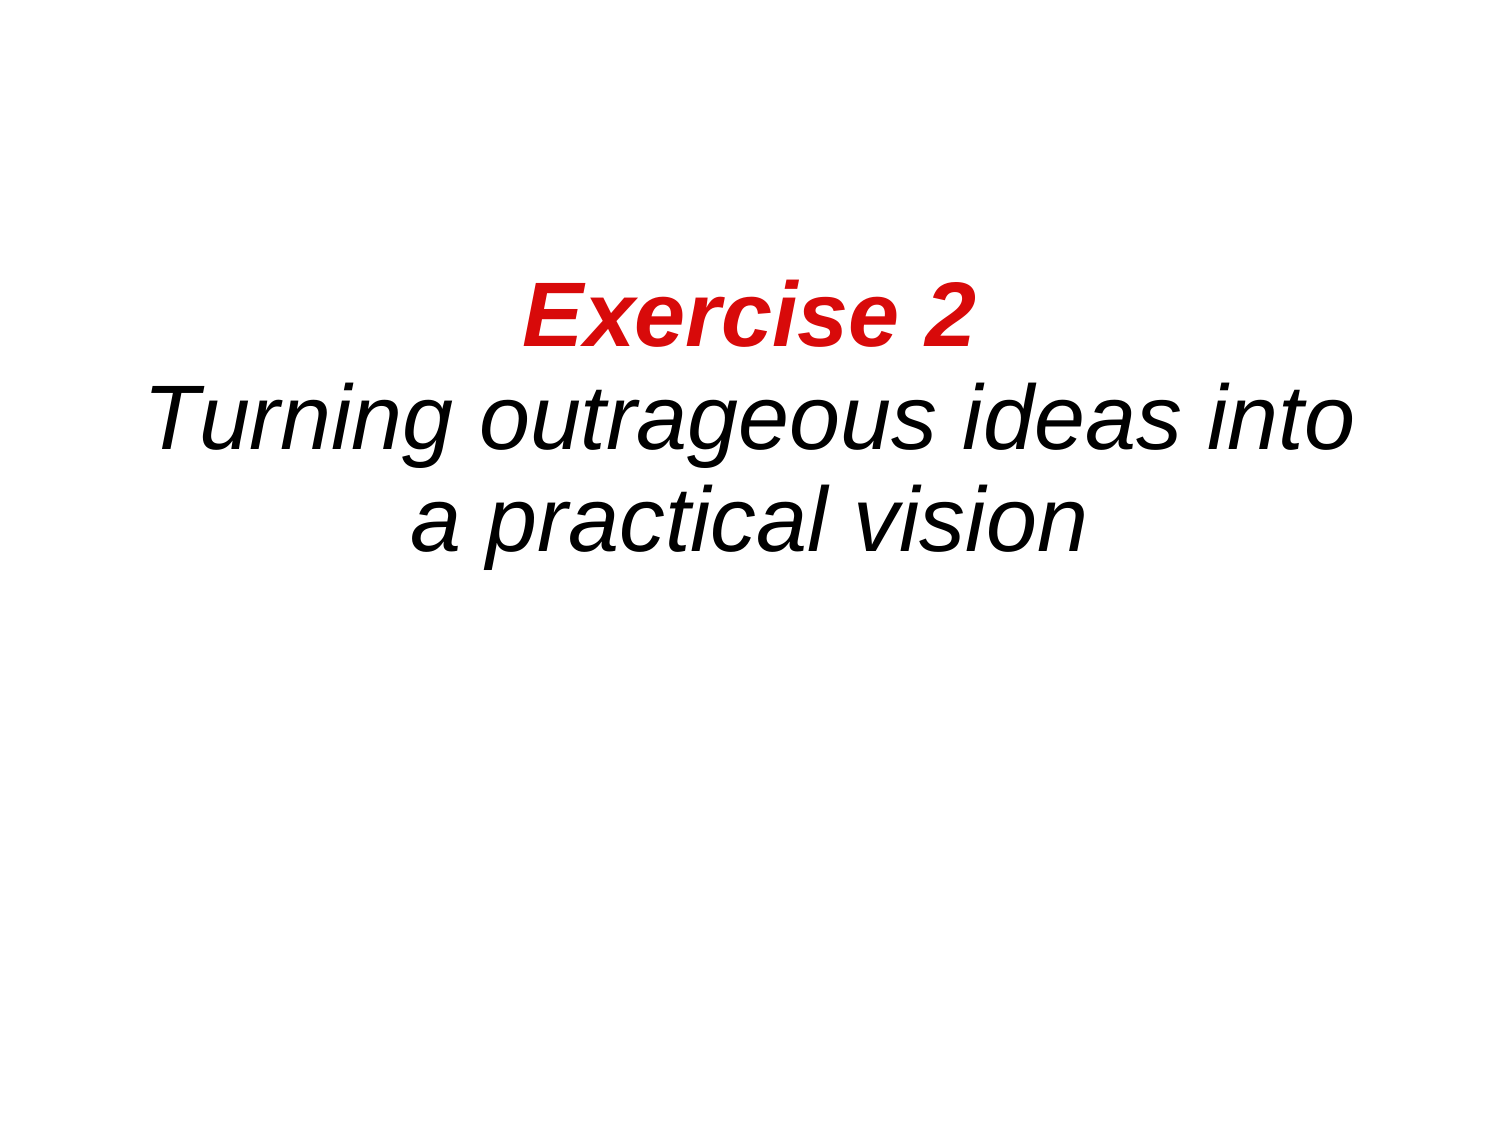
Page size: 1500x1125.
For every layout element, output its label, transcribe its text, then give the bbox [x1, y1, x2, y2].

title Exercise 2 Turning outrageous ideas into a practical vision [112, 241, 1388, 697]
